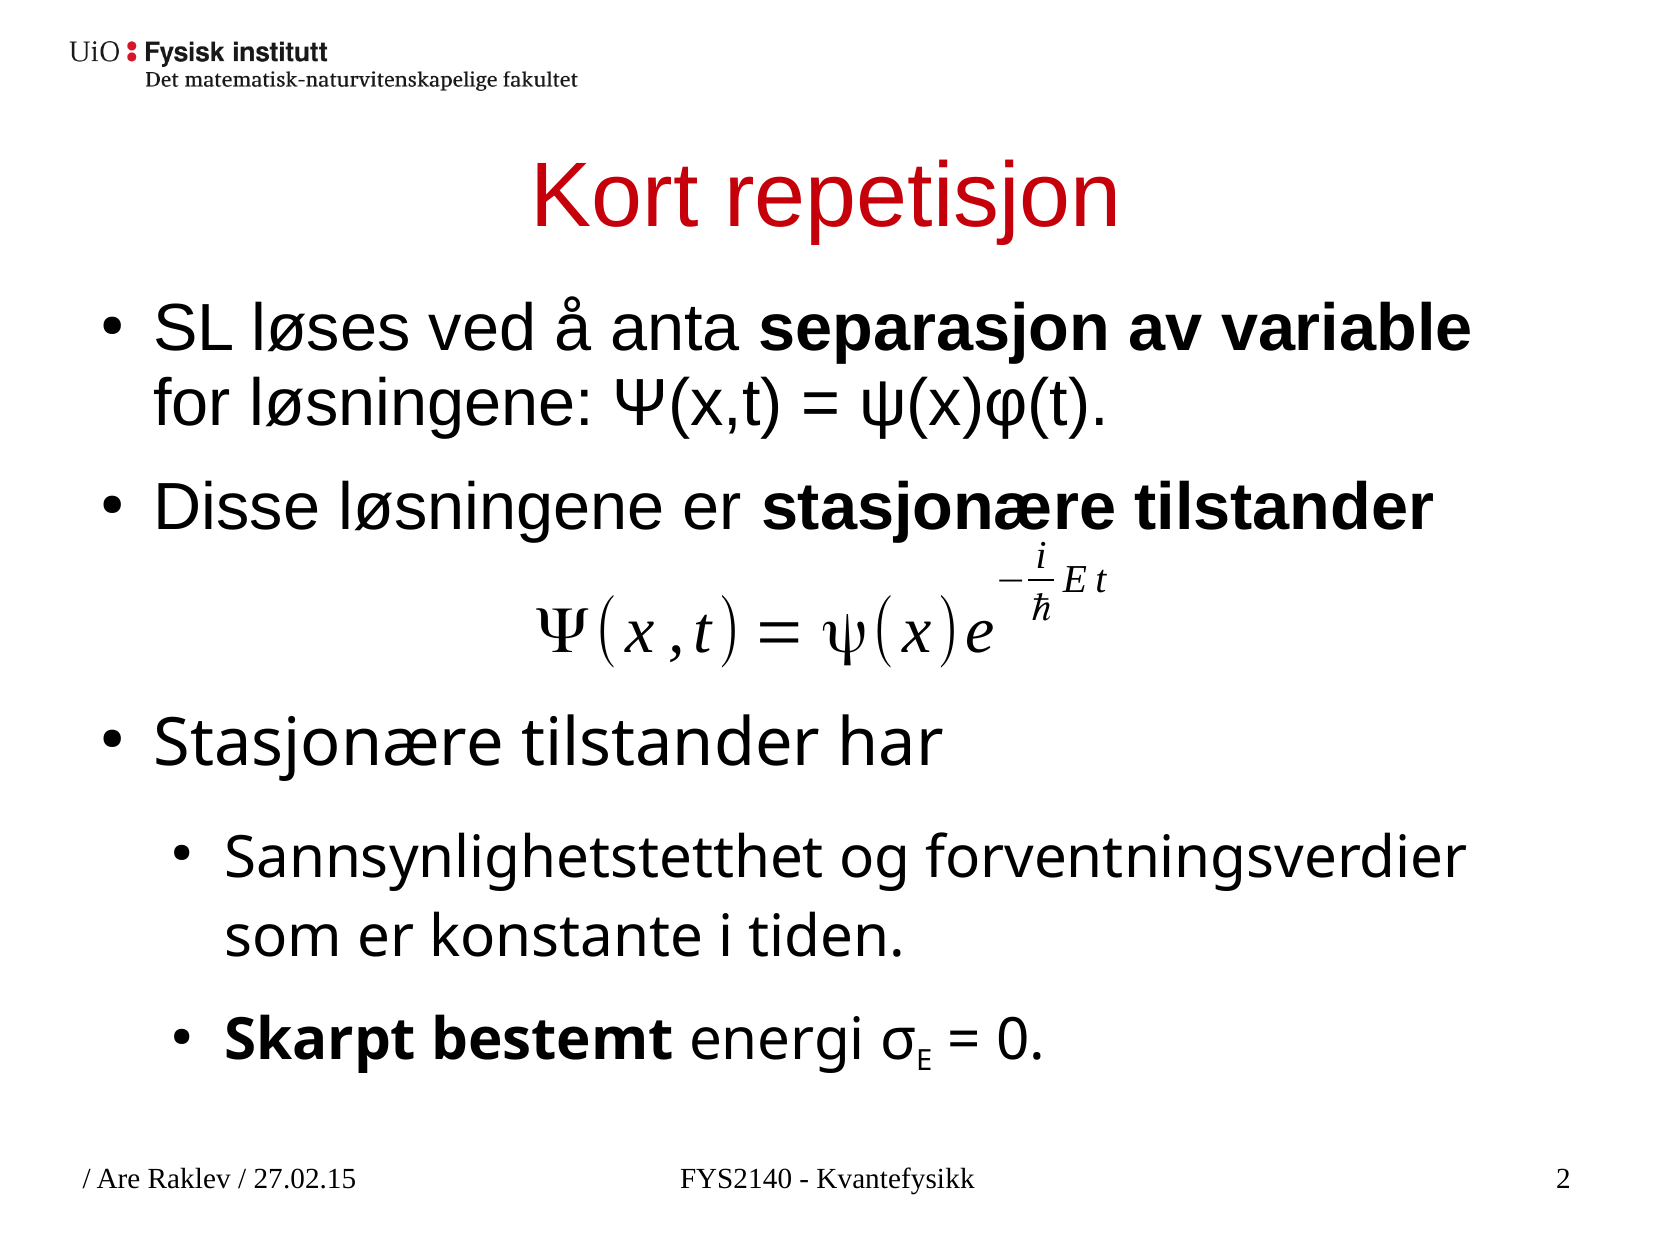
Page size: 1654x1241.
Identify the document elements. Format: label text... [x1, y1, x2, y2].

list SL løses ved å anta separasjon av variable for løsningene: Ψ(x,t) = ψ(x)φ(t). Disse løsningene er stasjonære tilstander Stasjonære tilstander har Sannsynlighetstetthet og forventningsverdier som er konstante i tiden. Skarpt bestemt energi σE = 0. [82, 290, 1538, 1094]
chart [527, 533, 1115, 672]
picture [68, 37, 581, 93]
title Kort repetisjon [82, 90, 1571, 298]
